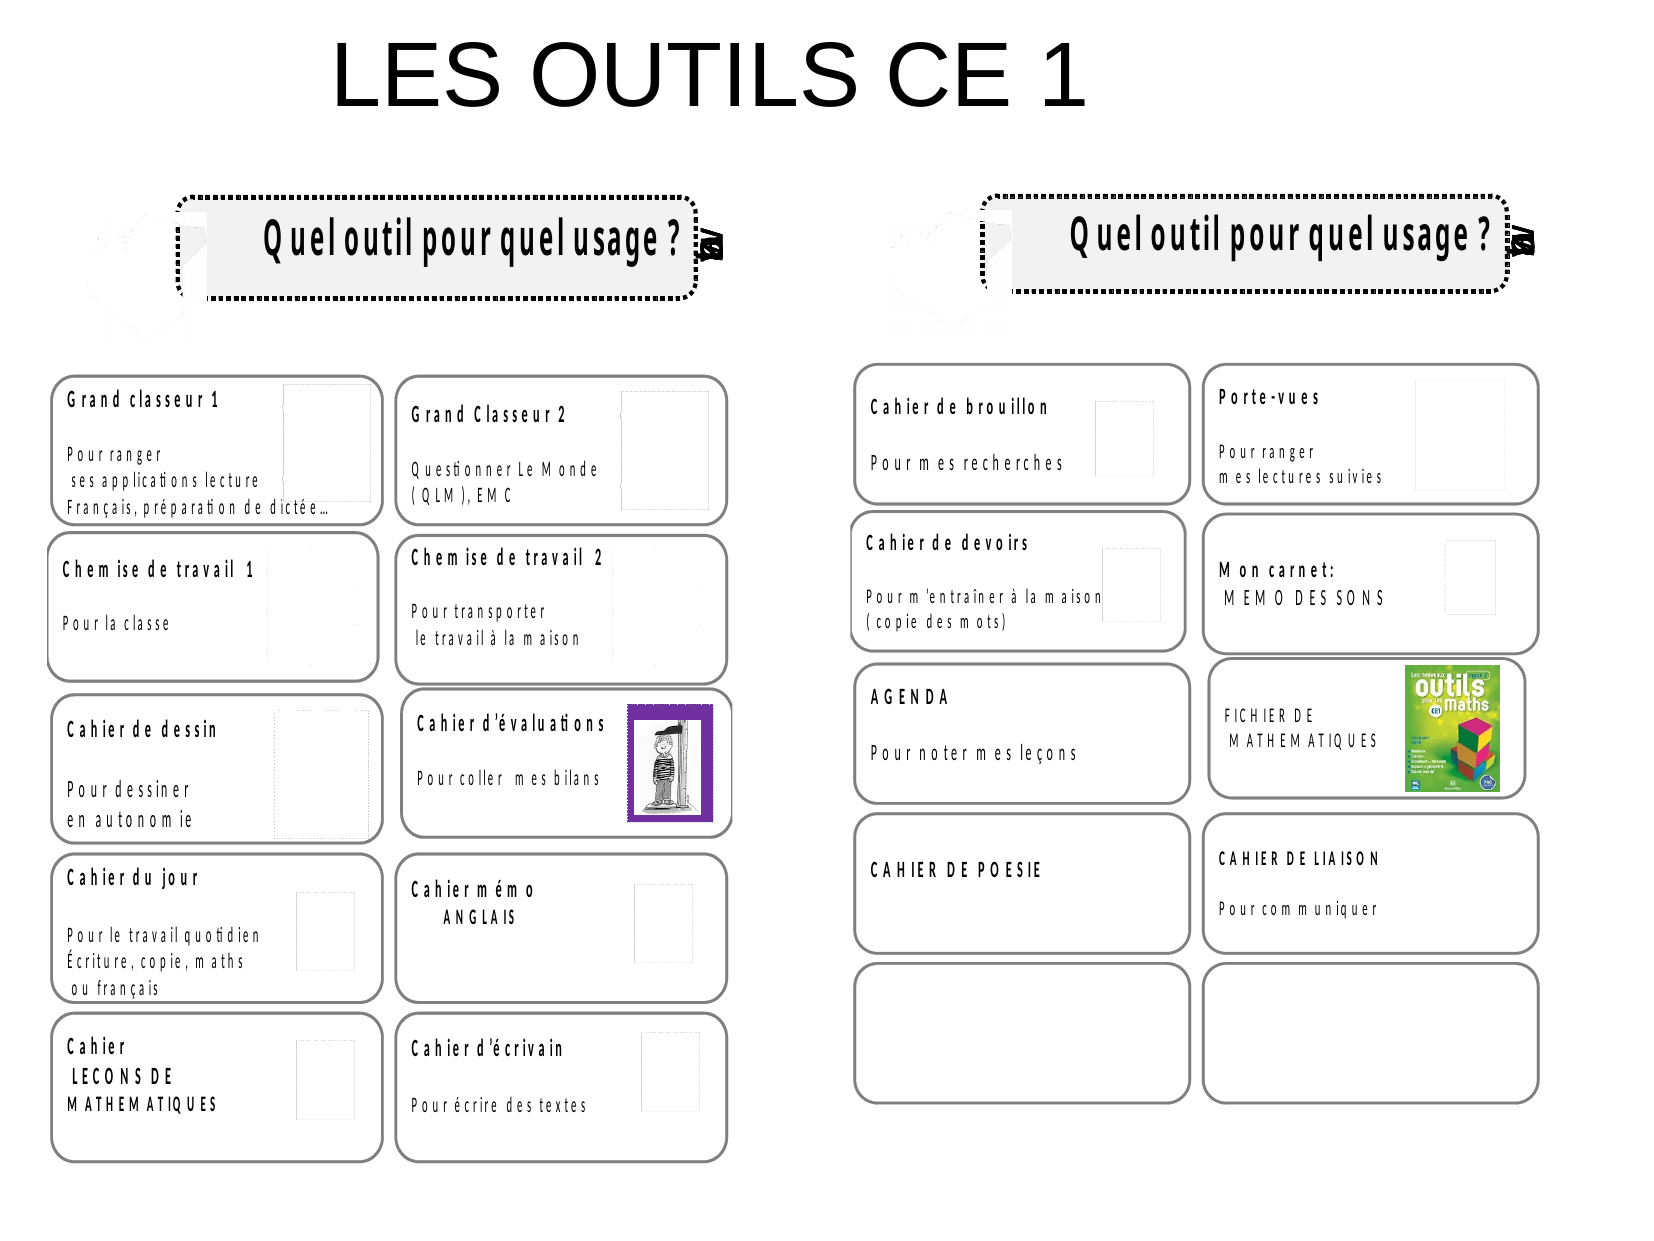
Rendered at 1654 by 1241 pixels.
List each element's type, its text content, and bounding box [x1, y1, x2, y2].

picture [850, 177, 1544, 1111]
picture [47, 177, 733, 1170]
text_box LES OUTILS CE 1 [330, 23, 1146, 127]
